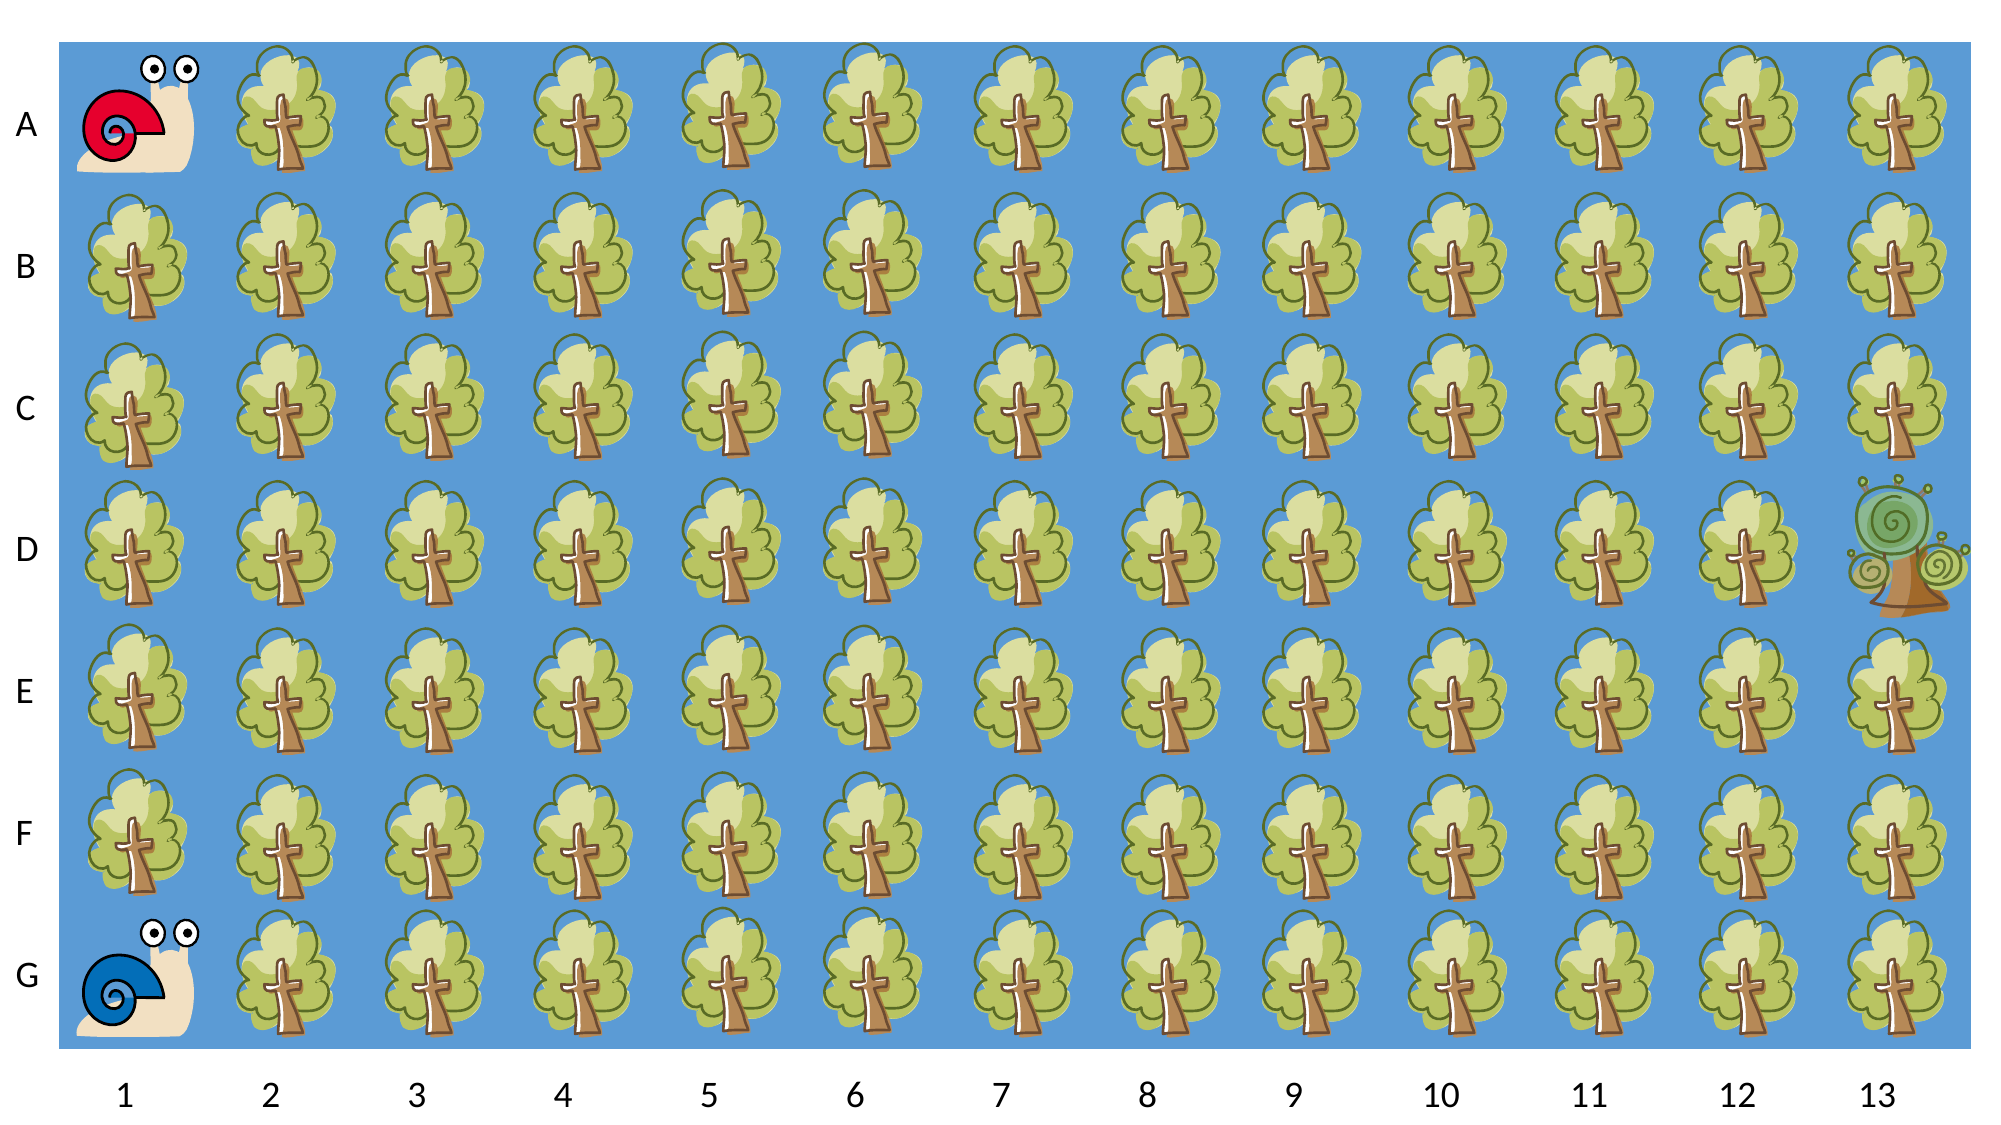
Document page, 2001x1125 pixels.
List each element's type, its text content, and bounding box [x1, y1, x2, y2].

table_cell [1089, 473, 1236, 617]
picture [1698, 626, 1799, 755]
table_cell [794, 905, 942, 1049]
picture [822, 41, 923, 170]
table_cell [500, 905, 647, 1049]
picture [1407, 773, 1508, 902]
picture [1262, 479, 1363, 608]
picture [1407, 44, 1508, 173]
table_header [1530, 42, 1677, 186]
table_cell [206, 329, 353, 473]
table_cell [1824, 617, 1971, 761]
picture [533, 479, 634, 608]
picture [973, 44, 1074, 173]
table_header [942, 42, 1089, 186]
picture [533, 908, 634, 1038]
picture [1121, 191, 1222, 320]
table_cell [206, 761, 353, 905]
table_cell [1383, 761, 1530, 905]
table_cell [1530, 329, 1677, 473]
picture [1554, 191, 1655, 320]
picture [822, 188, 923, 317]
table_cell [1824, 186, 1971, 329]
picture [1554, 44, 1655, 173]
table_cell [500, 329, 647, 473]
table_cell [942, 761, 1089, 905]
picture [384, 44, 485, 173]
table_header [1677, 42, 1824, 186]
picture [77, 54, 200, 173]
table_cell [647, 761, 794, 905]
picture [1698, 44, 1799, 173]
table_cell [77, 761, 206, 905]
picture [1554, 479, 1655, 608]
table_cell [647, 329, 794, 473]
table_cell [942, 617, 1089, 761]
table_header [500, 42, 647, 186]
table_cell [1383, 329, 1530, 473]
picture [822, 623, 923, 753]
table_cell [942, 905, 1089, 1049]
picture [1847, 191, 1948, 320]
table_header [794, 42, 942, 186]
table_cell [206, 617, 353, 761]
picture [973, 479, 1074, 608]
picture [1407, 626, 1508, 755]
picture [236, 908, 337, 1038]
table_cell [794, 761, 942, 905]
table_cell [1383, 905, 1530, 1049]
picture [1121, 332, 1222, 461]
picture [1554, 626, 1655, 755]
table_cell [1236, 617, 1383, 761]
picture [1121, 773, 1222, 902]
table_cell [647, 617, 794, 761]
table_cell [1236, 761, 1383, 905]
picture [384, 332, 485, 461]
picture [1847, 626, 1948, 755]
table_header [1236, 42, 1383, 186]
picture [822, 906, 923, 1035]
picture [533, 626, 634, 755]
picture [1262, 908, 1363, 1038]
table_cell [1824, 473, 1847, 617]
picture [1407, 908, 1508, 1038]
picture [1407, 332, 1508, 461]
table_cell [1677, 761, 1824, 905]
picture [84, 341, 185, 470]
picture [1121, 908, 1222, 1038]
picture [87, 622, 188, 752]
picture [236, 44, 337, 173]
table_header [1824, 42, 1971, 186]
picture [973, 191, 1074, 320]
picture [1262, 626, 1363, 755]
picture [236, 773, 337, 902]
picture [384, 626, 485, 755]
picture [681, 41, 782, 170]
picture [1698, 773, 1799, 902]
table_cell [1677, 473, 1824, 617]
table_cell [1677, 617, 1824, 761]
picture [384, 479, 485, 608]
table_cell [647, 473, 794, 617]
table_cell [1824, 905, 1971, 1049]
table_cell [1530, 761, 1677, 905]
table_header [59, 42, 206, 186]
picture [822, 476, 923, 605]
picture [822, 329, 923, 459]
table_cell [353, 473, 500, 617]
picture [1847, 473, 1971, 618]
picture [681, 329, 782, 459]
table_cell [353, 329, 500, 473]
picture [973, 626, 1074, 755]
table_cell [500, 617, 647, 761]
table_cell [1236, 186, 1383, 329]
picture [533, 191, 634, 320]
picture [681, 188, 782, 317]
picture [1121, 479, 1222, 608]
text_box 1 2 3 4 5 6 7 8 9 10 11 12 13 [100, 1062, 1952, 1123]
table_cell [647, 186, 794, 329]
table_header [206, 42, 353, 186]
picture [681, 623, 782, 753]
table_cell [77, 473, 206, 617]
picture [681, 906, 782, 1035]
picture [87, 767, 188, 896]
table_cell [1236, 329, 1383, 473]
table_cell [1089, 329, 1236, 473]
table_cell [794, 473, 942, 617]
table_cell [500, 473, 647, 617]
table_cell [206, 186, 353, 329]
table_cell [1530, 186, 1677, 329]
picture [533, 44, 634, 173]
table_cell [1677, 186, 1824, 329]
table_cell [1530, 617, 1677, 761]
table_cell [500, 186, 647, 329]
table_cell [942, 186, 1089, 329]
picture [1698, 479, 1799, 608]
table_header [1089, 42, 1236, 186]
table_cell [1089, 186, 1236, 329]
picture [76, 918, 200, 1037]
picture [384, 908, 485, 1038]
table_cell [794, 329, 942, 473]
text_box A B C D E F G [0, 101, 77, 1012]
table_cell [1236, 905, 1383, 1049]
picture [1847, 908, 1948, 1038]
table_cell [647, 905, 794, 1049]
table_cell [77, 329, 206, 473]
table_header [647, 42, 794, 186]
table_cell [942, 473, 1089, 617]
table_cell [1089, 761, 1236, 905]
table_cell [942, 329, 1089, 473]
picture [384, 773, 485, 902]
table_cell [353, 761, 500, 905]
picture [1407, 191, 1508, 320]
picture [1554, 773, 1655, 902]
picture [1262, 191, 1363, 320]
picture [1554, 908, 1655, 1038]
table_cell [1089, 617, 1236, 761]
picture [533, 332, 634, 461]
table_cell [353, 617, 500, 761]
table_cell [353, 905, 500, 1049]
picture [87, 193, 188, 322]
picture [236, 332, 337, 461]
picture [236, 191, 337, 320]
picture [1698, 908, 1799, 1038]
table_cell [59, 905, 206, 1049]
table_header [1383, 42, 1530, 186]
picture [681, 770, 782, 899]
table_cell [206, 473, 353, 617]
table_cell [1530, 905, 1677, 1049]
table_cell [1236, 473, 1383, 617]
picture [973, 773, 1074, 902]
picture [973, 908, 1074, 1038]
picture [1121, 44, 1222, 173]
picture [822, 770, 923, 899]
picture [1407, 479, 1508, 608]
table_cell [77, 186, 206, 329]
table_header [353, 42, 500, 186]
picture [1847, 332, 1948, 461]
picture [1262, 773, 1363, 902]
table_cell [794, 186, 942, 329]
table_cell [1383, 473, 1530, 617]
picture [1698, 191, 1799, 320]
picture [1262, 44, 1363, 173]
table_cell [500, 761, 647, 905]
table_cell [206, 905, 353, 1049]
table_cell [1383, 617, 1530, 761]
picture [973, 332, 1074, 461]
table_cell [794, 617, 942, 761]
table_cell [1824, 761, 1971, 905]
picture [681, 476, 782, 605]
table_cell [77, 617, 206, 761]
picture [236, 626, 337, 755]
picture [1262, 332, 1363, 461]
table_cell [1824, 329, 1971, 473]
picture [384, 191, 485, 320]
picture [1698, 332, 1799, 461]
picture [1847, 44, 1948, 173]
table_cell [1677, 329, 1824, 473]
table_cell [353, 186, 500, 329]
table_cell [1677, 905, 1824, 1049]
table_cell [1089, 905, 1236, 1049]
picture [1554, 332, 1655, 461]
picture [1121, 626, 1222, 755]
picture [533, 773, 634, 902]
picture [236, 479, 337, 608]
picture [84, 479, 185, 608]
picture [1847, 773, 1948, 902]
table_cell [1383, 186, 1530, 329]
table_cell [1530, 473, 1677, 617]
